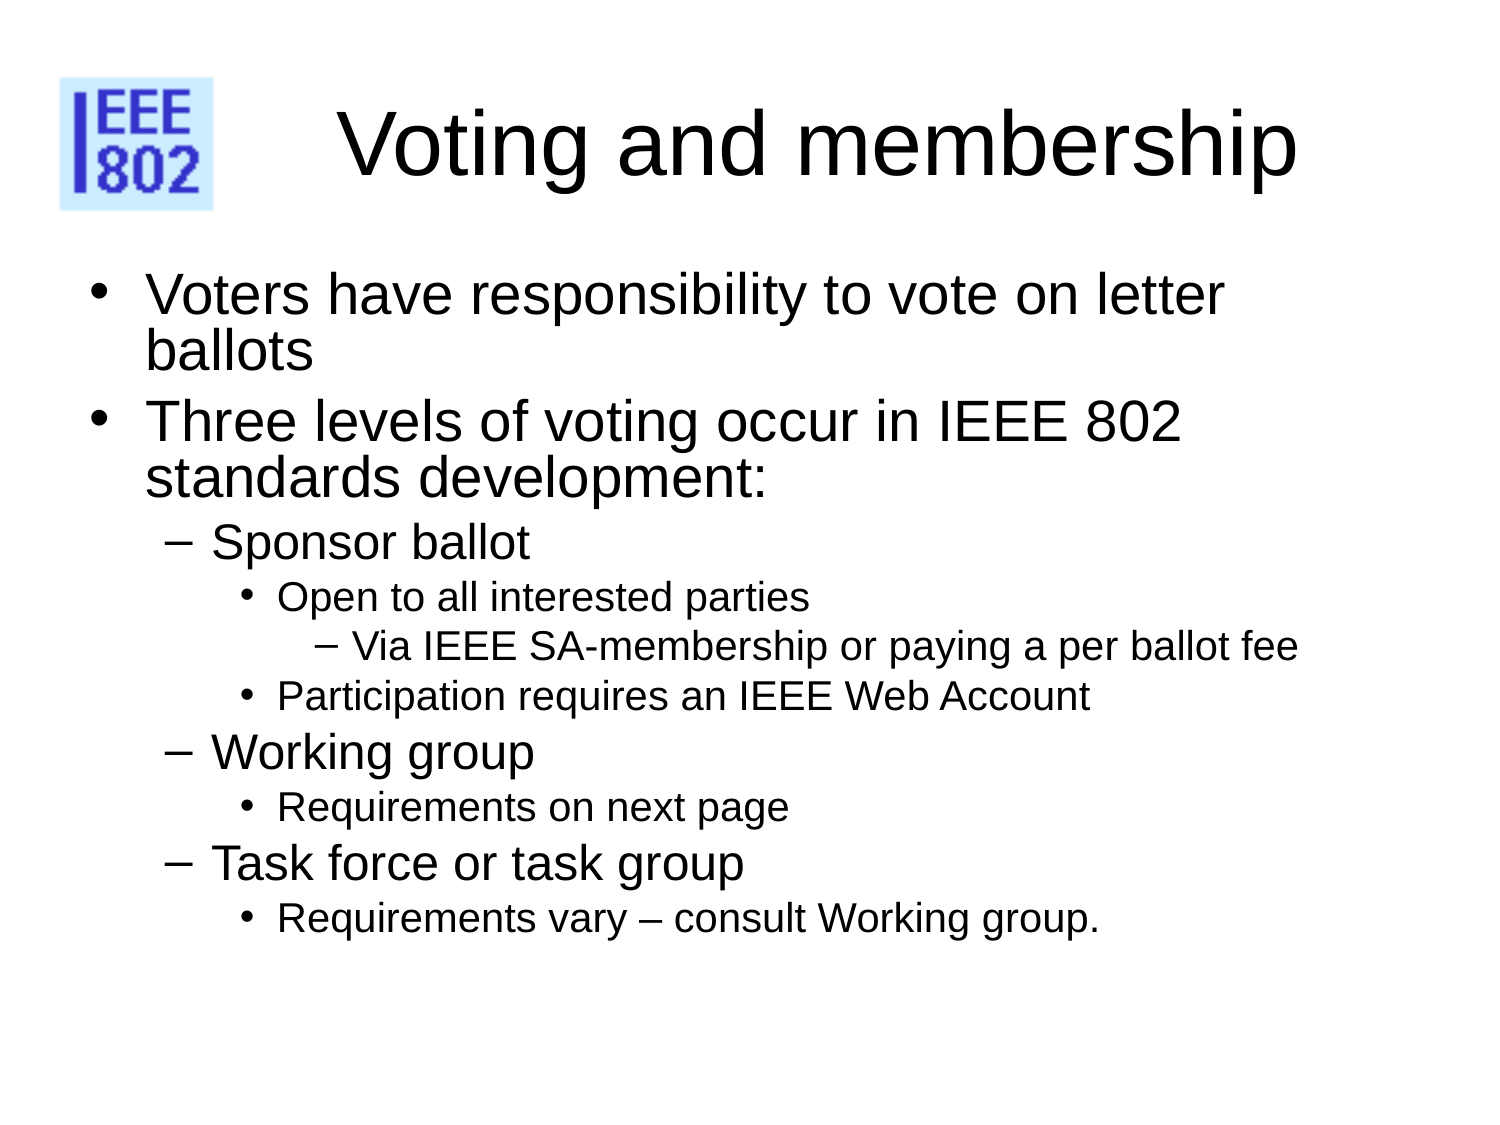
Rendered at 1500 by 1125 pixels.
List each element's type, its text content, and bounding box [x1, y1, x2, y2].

text_box Voting and membership [212, 45, 1425, 233]
text_box Voters have responsibility to vote on letter ballots Three levels of voting occur in IEEE 802 standards development: Sponsor ballot Open to all interested parties Via IEEE SA-membership or paying a per ballot fee Participation requires an IEEE Web Account Working group Requirements on next page Task force or task group Requirements vary – consult Working group. [74, 262, 1425, 1005]
picture [37, 49, 232, 250]
